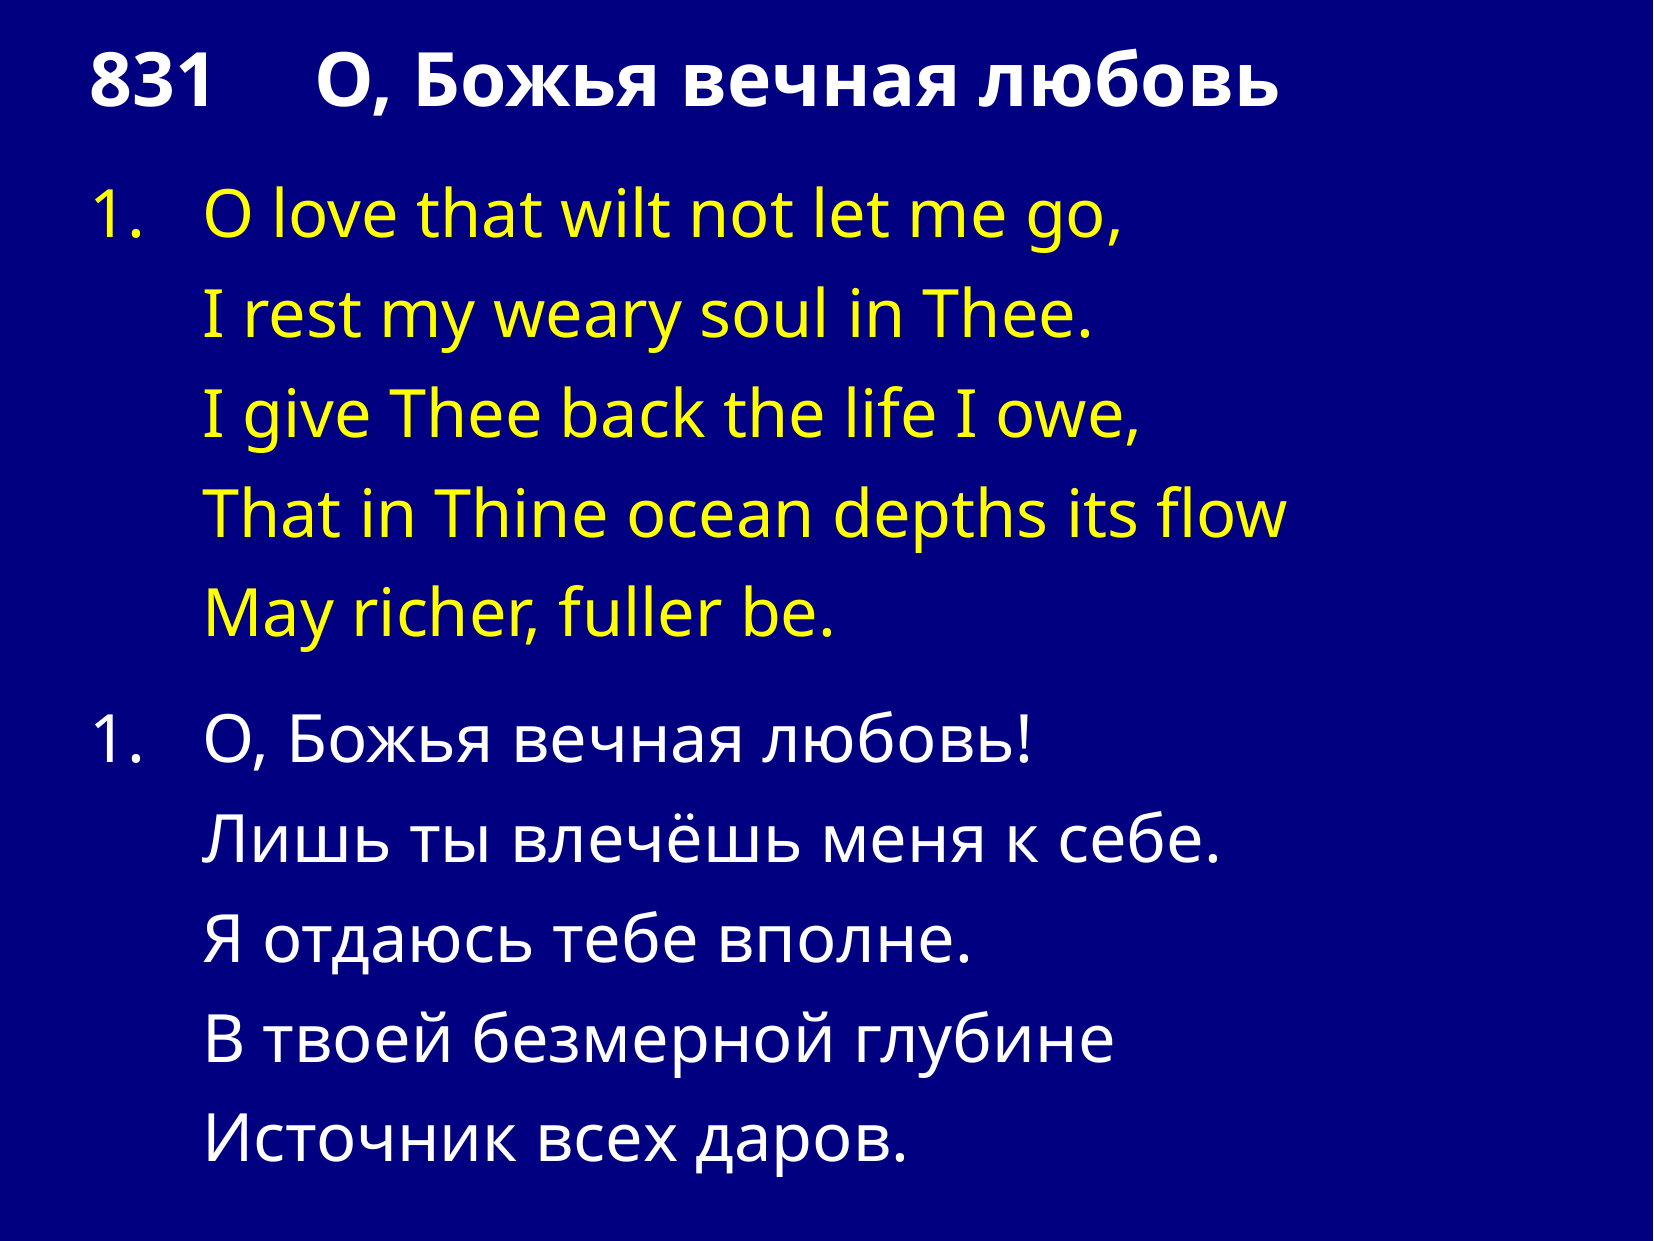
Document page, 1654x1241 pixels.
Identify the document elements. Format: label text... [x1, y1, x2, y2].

text_box 1. О, Божья вечная любовь! Лишь ты влечёшь меня к себе. Я отдаюсь тебе вполне. В твоей безмерной глубине Источник всех даров. [75, 675, 1576, 1163]
text_box 1. O love that wilt not let me go, I rest my weary soul in Thee. I give Thee back the life I owe, That in Thine ocean depths its flow May richer, fuller be. [75, 150, 1576, 638]
text_box 831 О, Божья вечная любовь [75, 18, 1576, 132]
